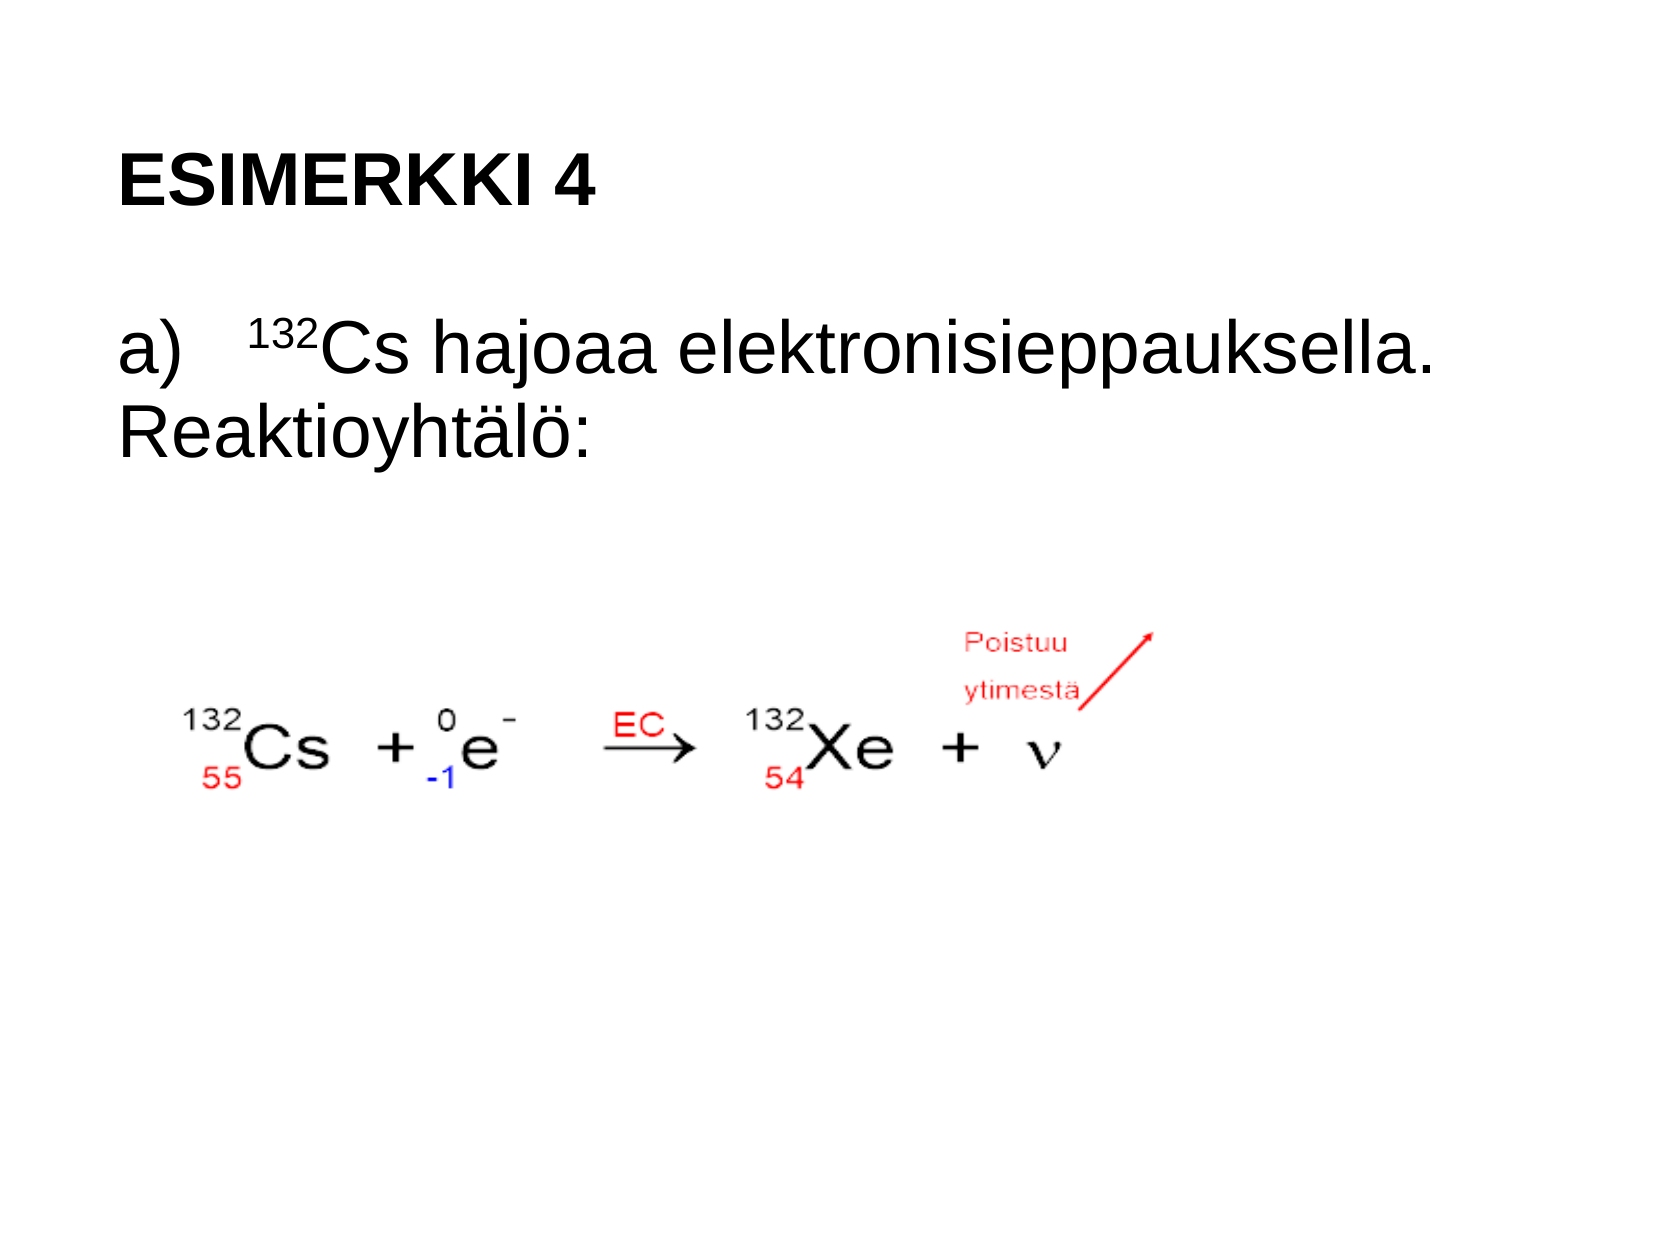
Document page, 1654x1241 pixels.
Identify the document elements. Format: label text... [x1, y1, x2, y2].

text_box ESIMERKKI 4 a) 132Cs hajoaa elektronisieppauksella. Reaktioyhtälö: [102, 129, 1595, 481]
picture [118, 579, 1231, 827]
